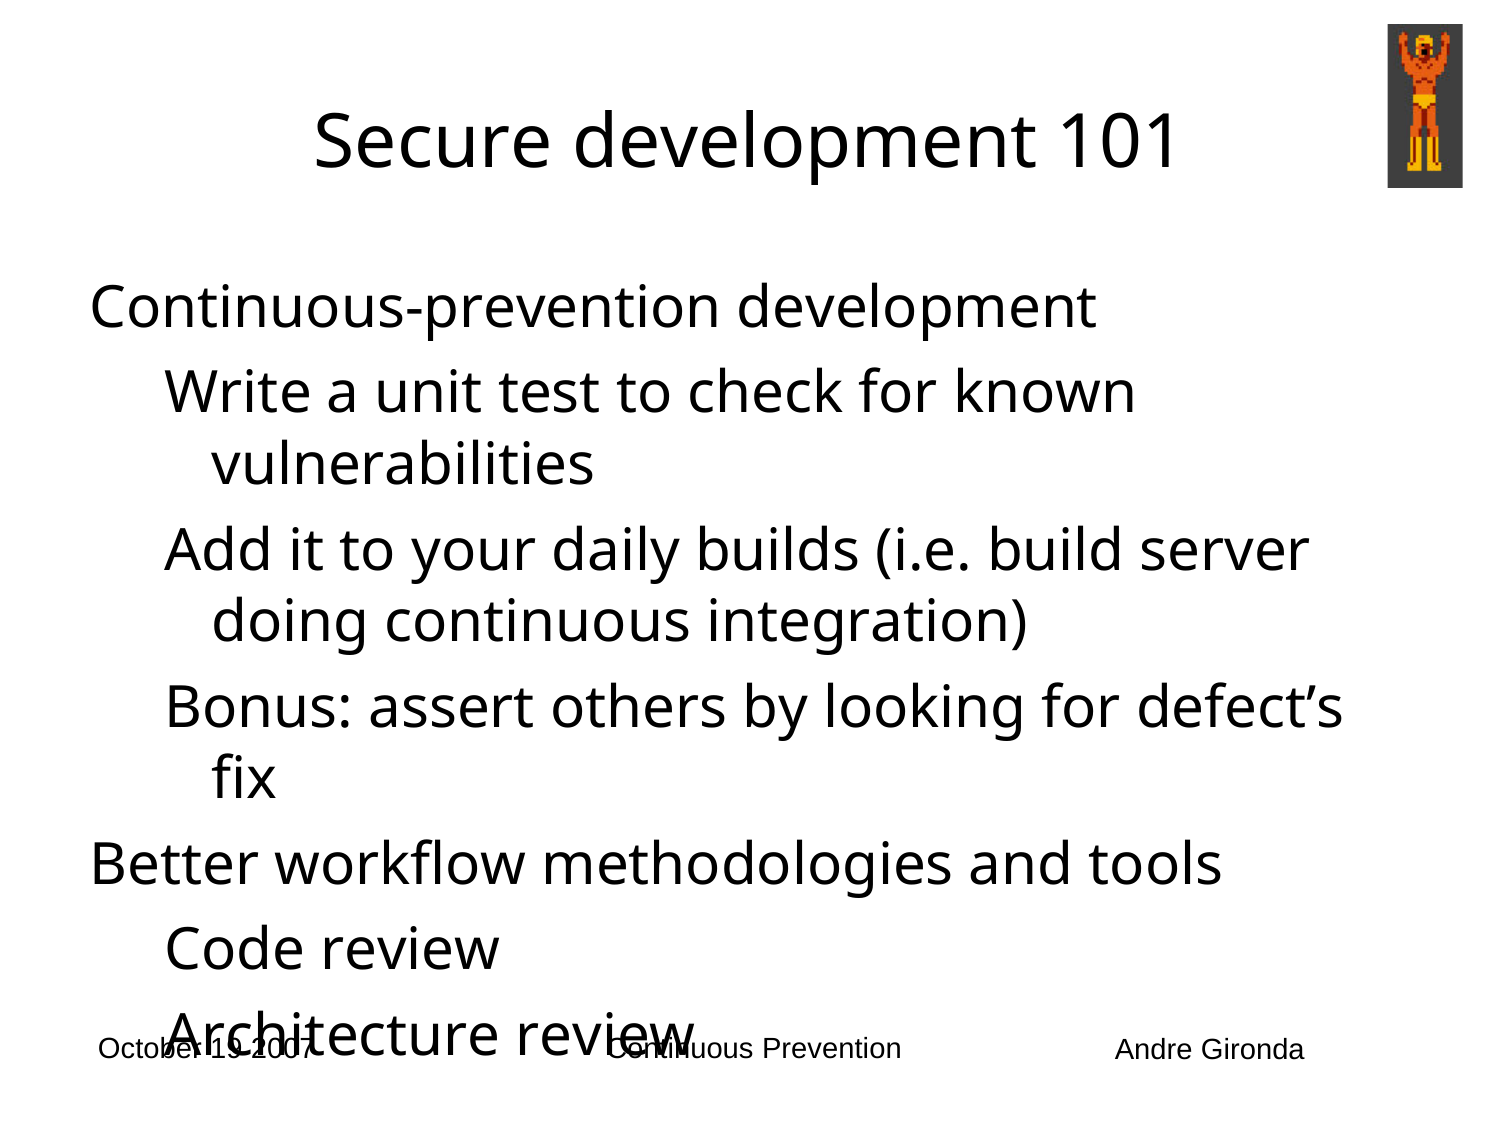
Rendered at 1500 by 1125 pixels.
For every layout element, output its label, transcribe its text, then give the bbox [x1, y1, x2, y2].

list Continuous-prevention development Write a unit test to check for known vulnerabilities Add it to your daily builds (i.e. build server doing continuous integration) Bonus: assert others by looking for defect’s fix Better workflow methodologies and tools Code review Architecture review [75, 262, 1426, 1006]
picture [1387, 24, 1463, 188]
title Secure development 101 [75, 45, 1426, 233]
